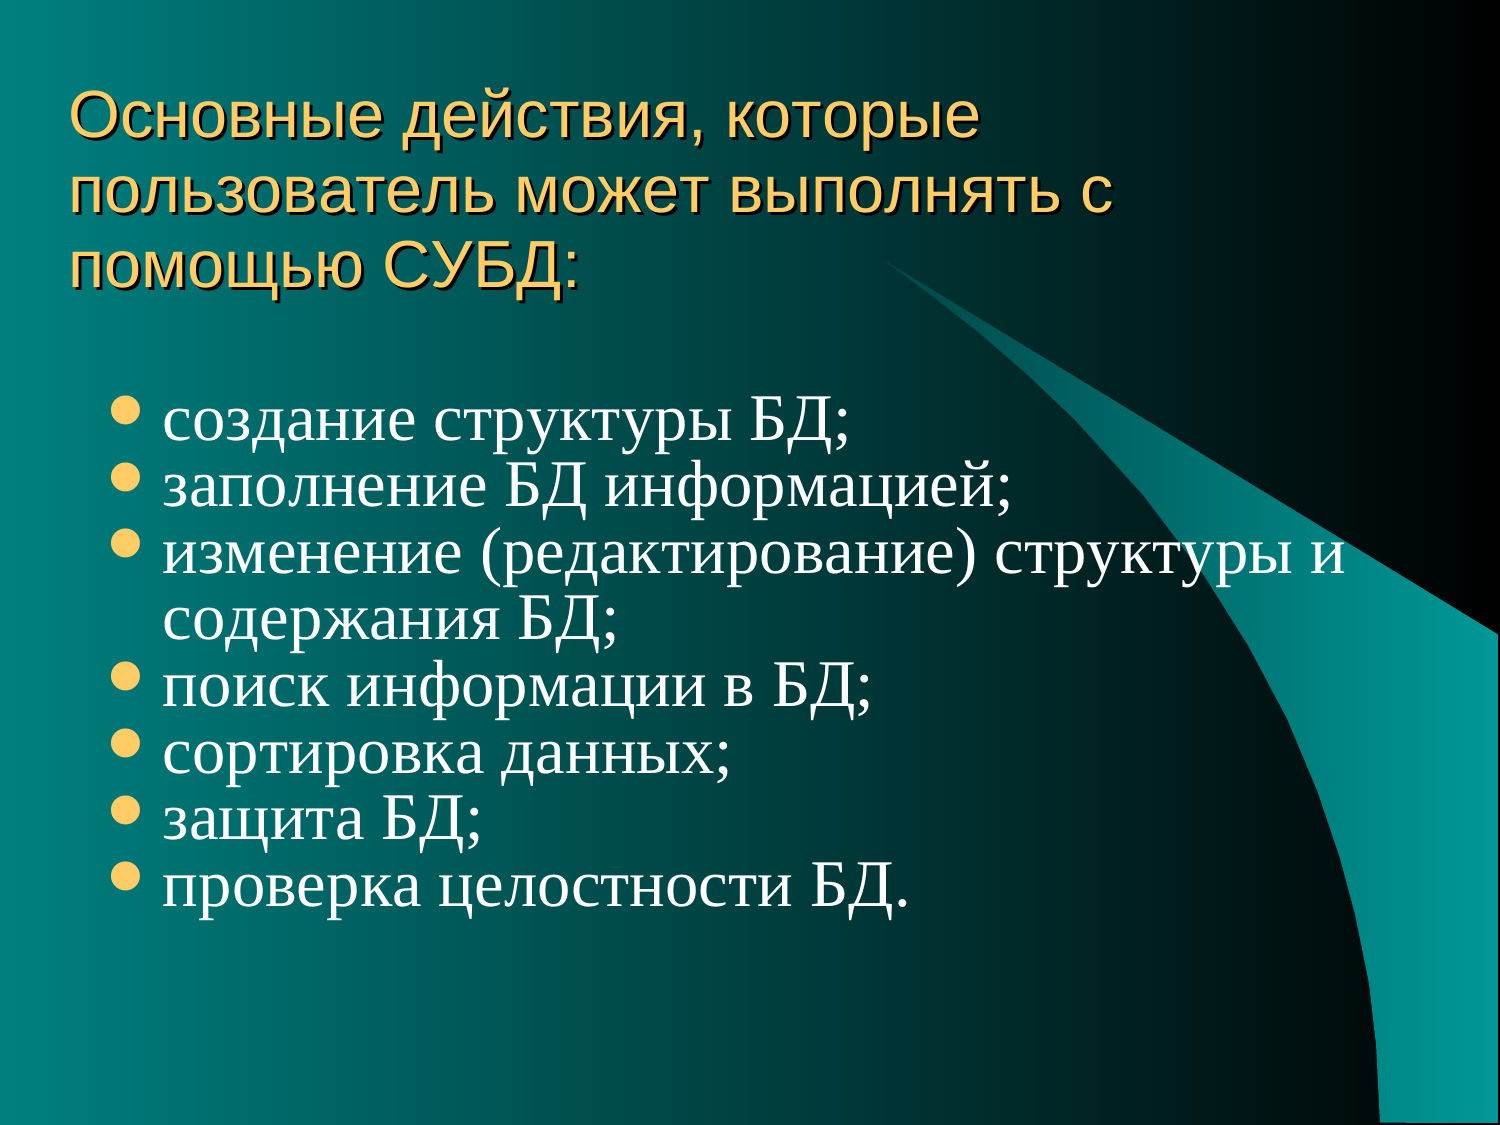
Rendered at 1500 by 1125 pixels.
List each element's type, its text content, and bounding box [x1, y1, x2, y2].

list создание структуры БД; заполнение БД информацией; изменение (редактирование) структуры и содержания БД; поиск информации в БД; сортировка данных; защита БД; проверка целостности БД. [76, 379, 1427, 1122]
title Основные действия, которые пользователь может выполнять с помощью СУБД: [53, 59, 1426, 395]
